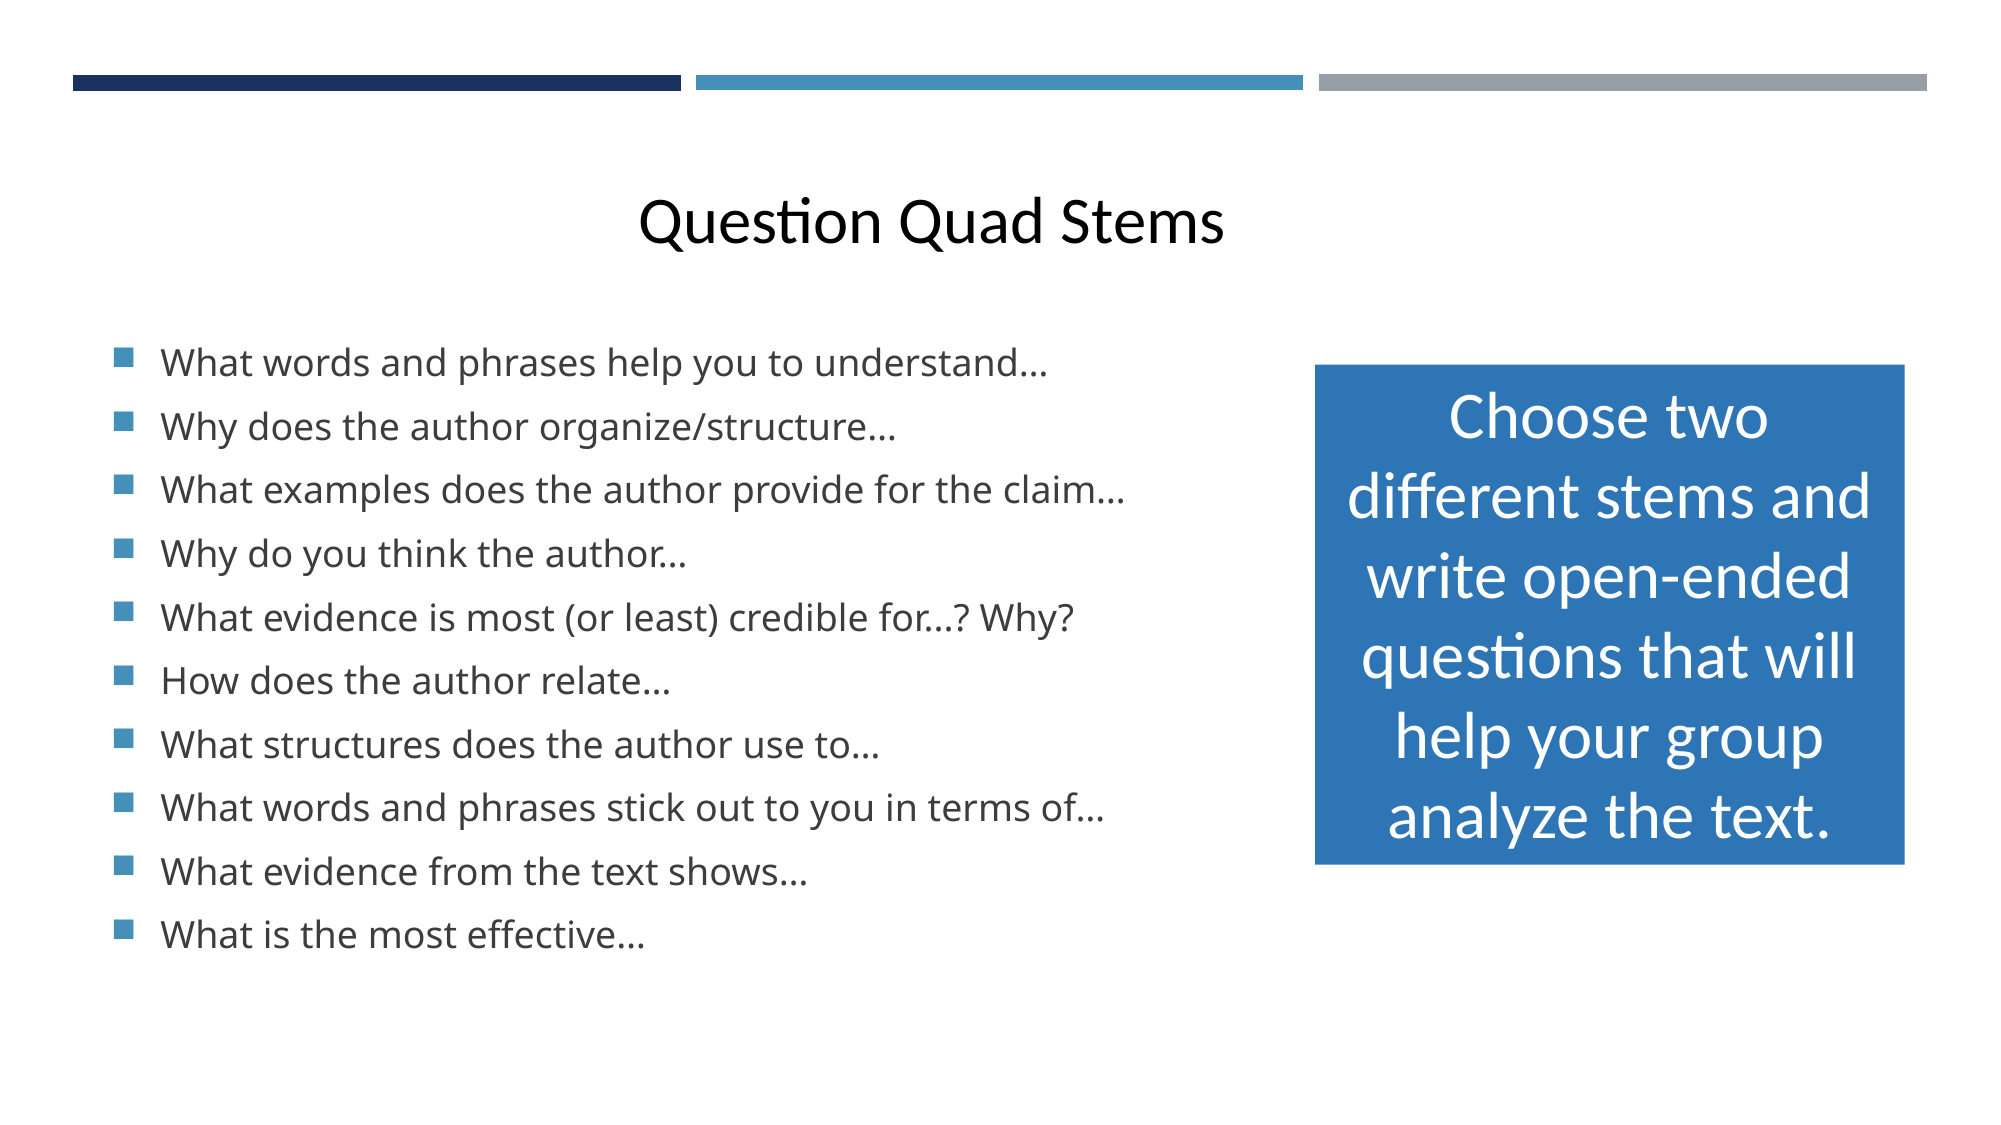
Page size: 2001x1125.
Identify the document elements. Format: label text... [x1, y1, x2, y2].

list What words and phrases help you to understand… Why does the author organize/structure… What examples does the author provide for the claim… Why do you think the author… What evidence is most (or least) credible for...? Why? How does the author relate… What structures does the author use to… What words and phrases stick out to you in terms of… What evidence from the text shows… What is the most effective… [95, 327, 1620, 970]
title Question quad stems [95, 119, 1905, 315]
text_box Choose two different stems and write open-ended questions that will help your group analyze the text. [1315, 364, 1905, 865]
text_box Question Quad Stems [349, 169, 1516, 266]
